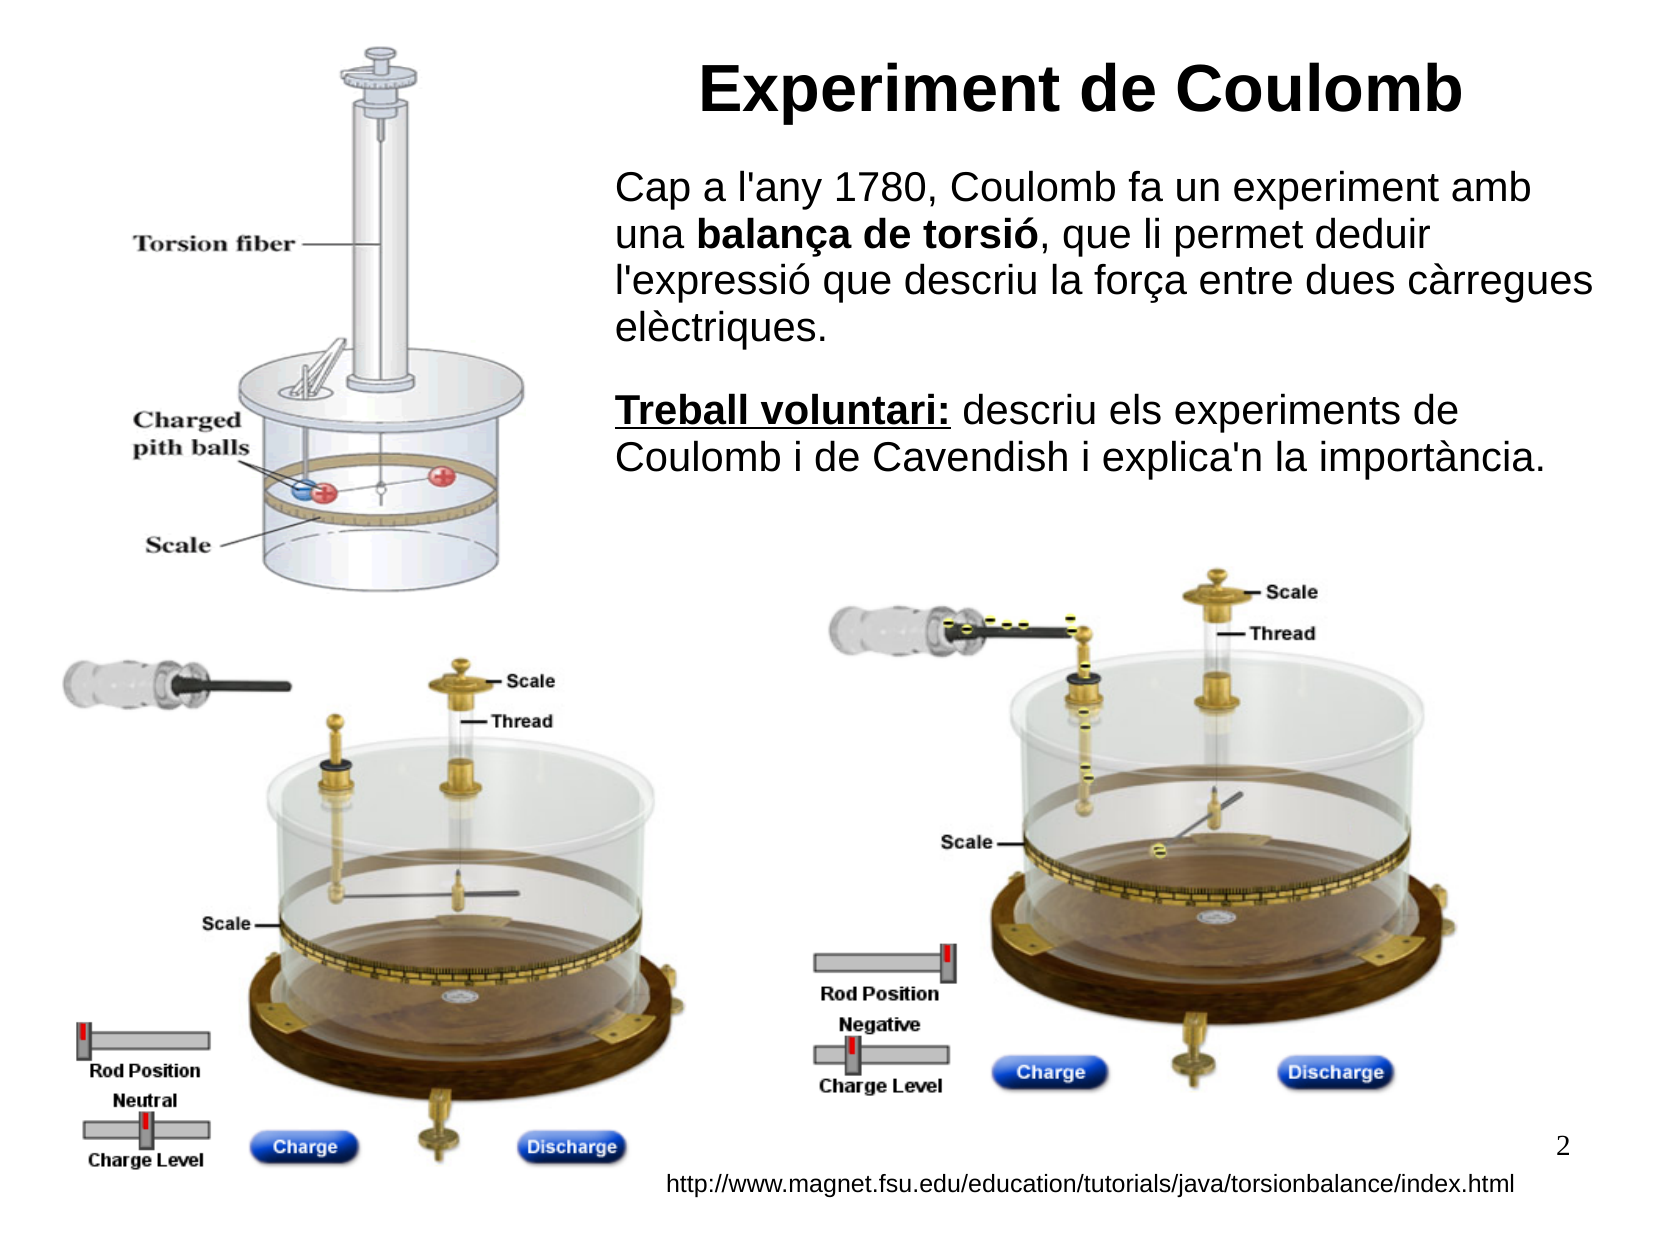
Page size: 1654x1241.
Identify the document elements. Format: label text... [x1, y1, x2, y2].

text_box Cap a l'any 1780, Coulomb fa un experiment amb una balança de torsió, que li permet deduir l'expressió que descriu la força entre dues càrregues elèctriques. Treball voluntari: descriu els experiments de Coulomb i de Cavendish i explica'n la importància. [600, 156, 1613, 488]
text_box http://www.magnet.fsu.edu/education/tutorials/java/torsionbalance/index.html [651, 1162, 1538, 1220]
picture [118, 37, 526, 601]
text_box Experiment de Coulomb [683, 43, 1573, 134]
picture [750, 562, 1520, 1126]
picture [25, 637, 713, 1198]
